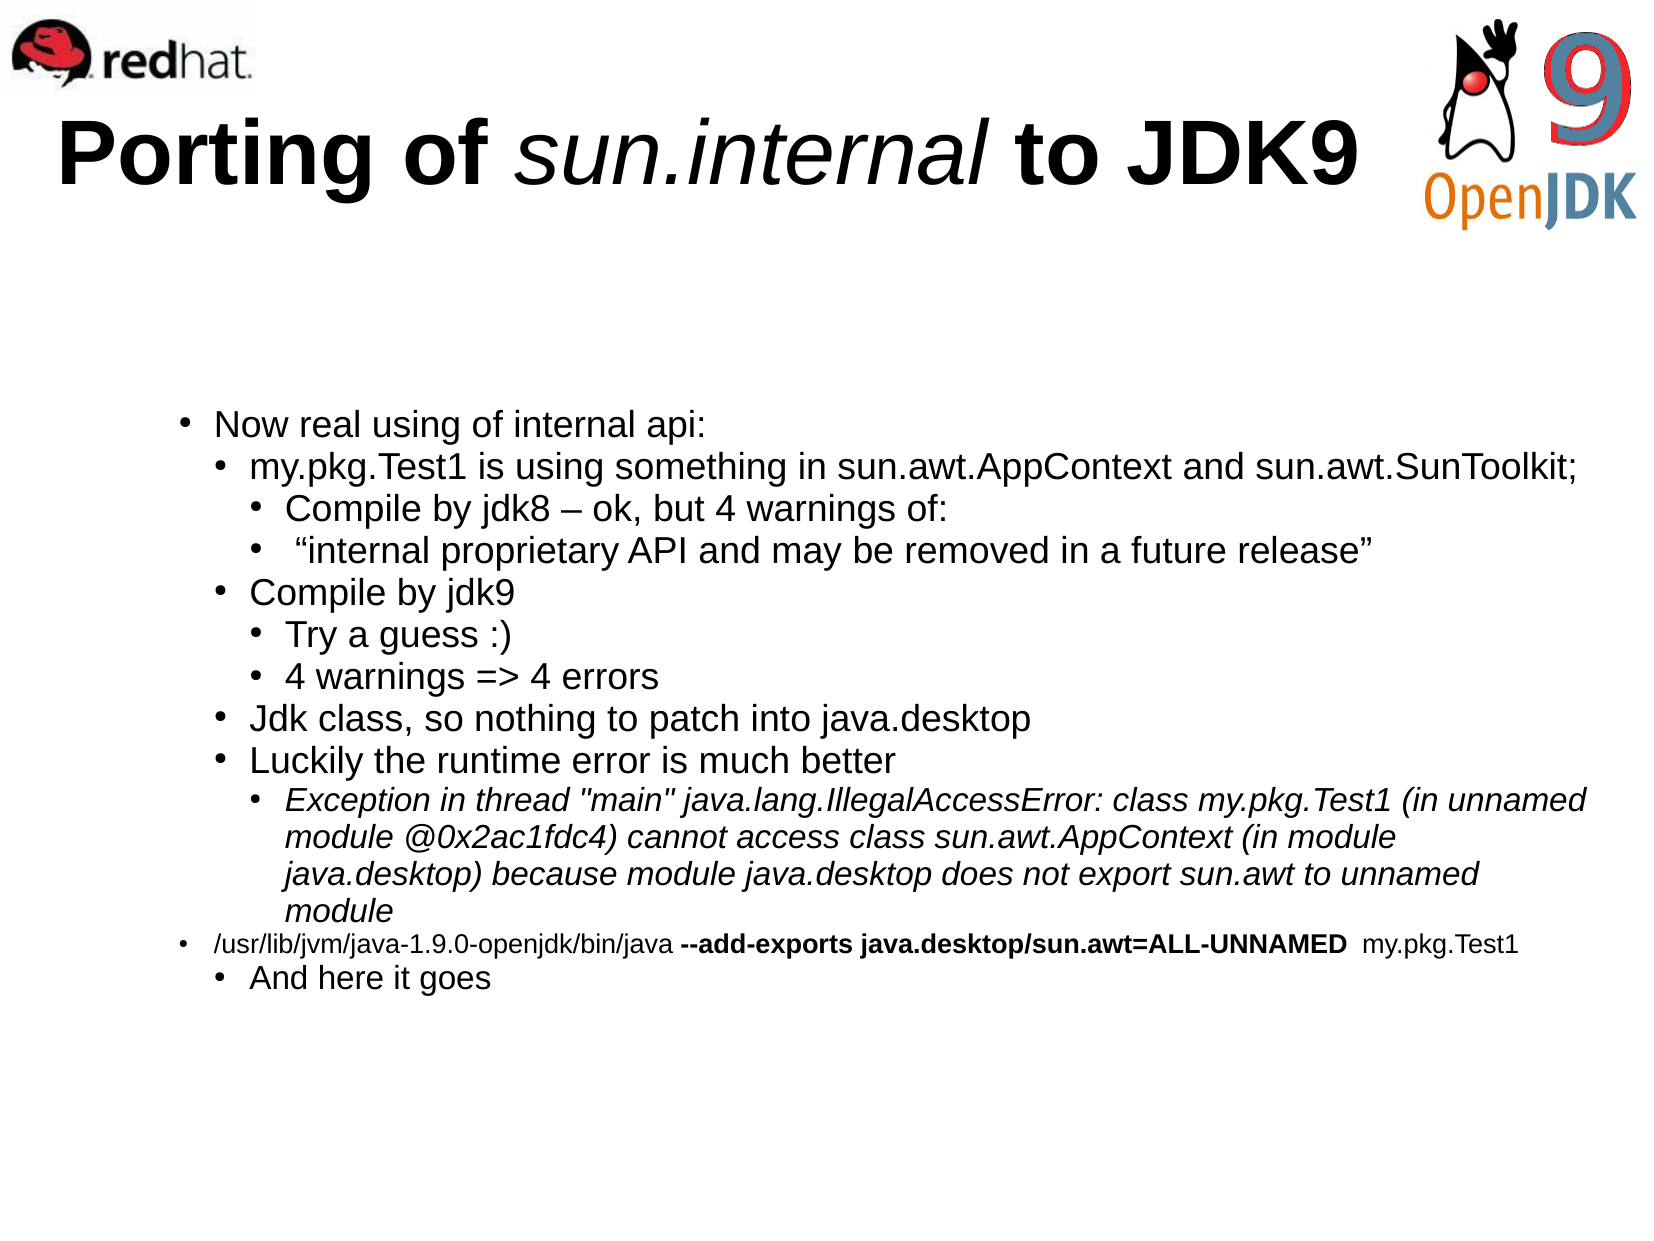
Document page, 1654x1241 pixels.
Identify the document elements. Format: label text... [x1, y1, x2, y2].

picture [0, 3, 256, 92]
text_box Now real using of internal api: my.pkg.Test1 is using something in sun.awt.AppContext and sun.awt.SunToolkit; Compile by jdk8 – ok, but 4 warnings of: “internal proprietary API and may be removed in a future release” Compile by jdk9 Try a guess :) 4 warnings => 4 errors Jdk class, so nothing to patch into java.desktop Luckily the runtime error is much better Exception in thread "main" java.lang.IllegalAccessError: class my.pkg.Test1 (in unnamed module @0x2ac1fdc4) cannot access class sun.awt.AppContext (in module java.desktop) because module java.desktop does not export sun.awt to unnamed module /usr/lib/jvm/java-1.9.0-openjdk/bin/java --add-exports java.desktop/sun.awt=ALL-UNNAMED my.pkg.Test1 And here it goes [105, 266, 1594, 1171]
picture [1410, 4, 1651, 245]
title Porting of sun.internal to JDK9 [0, 49, 1453, 257]
